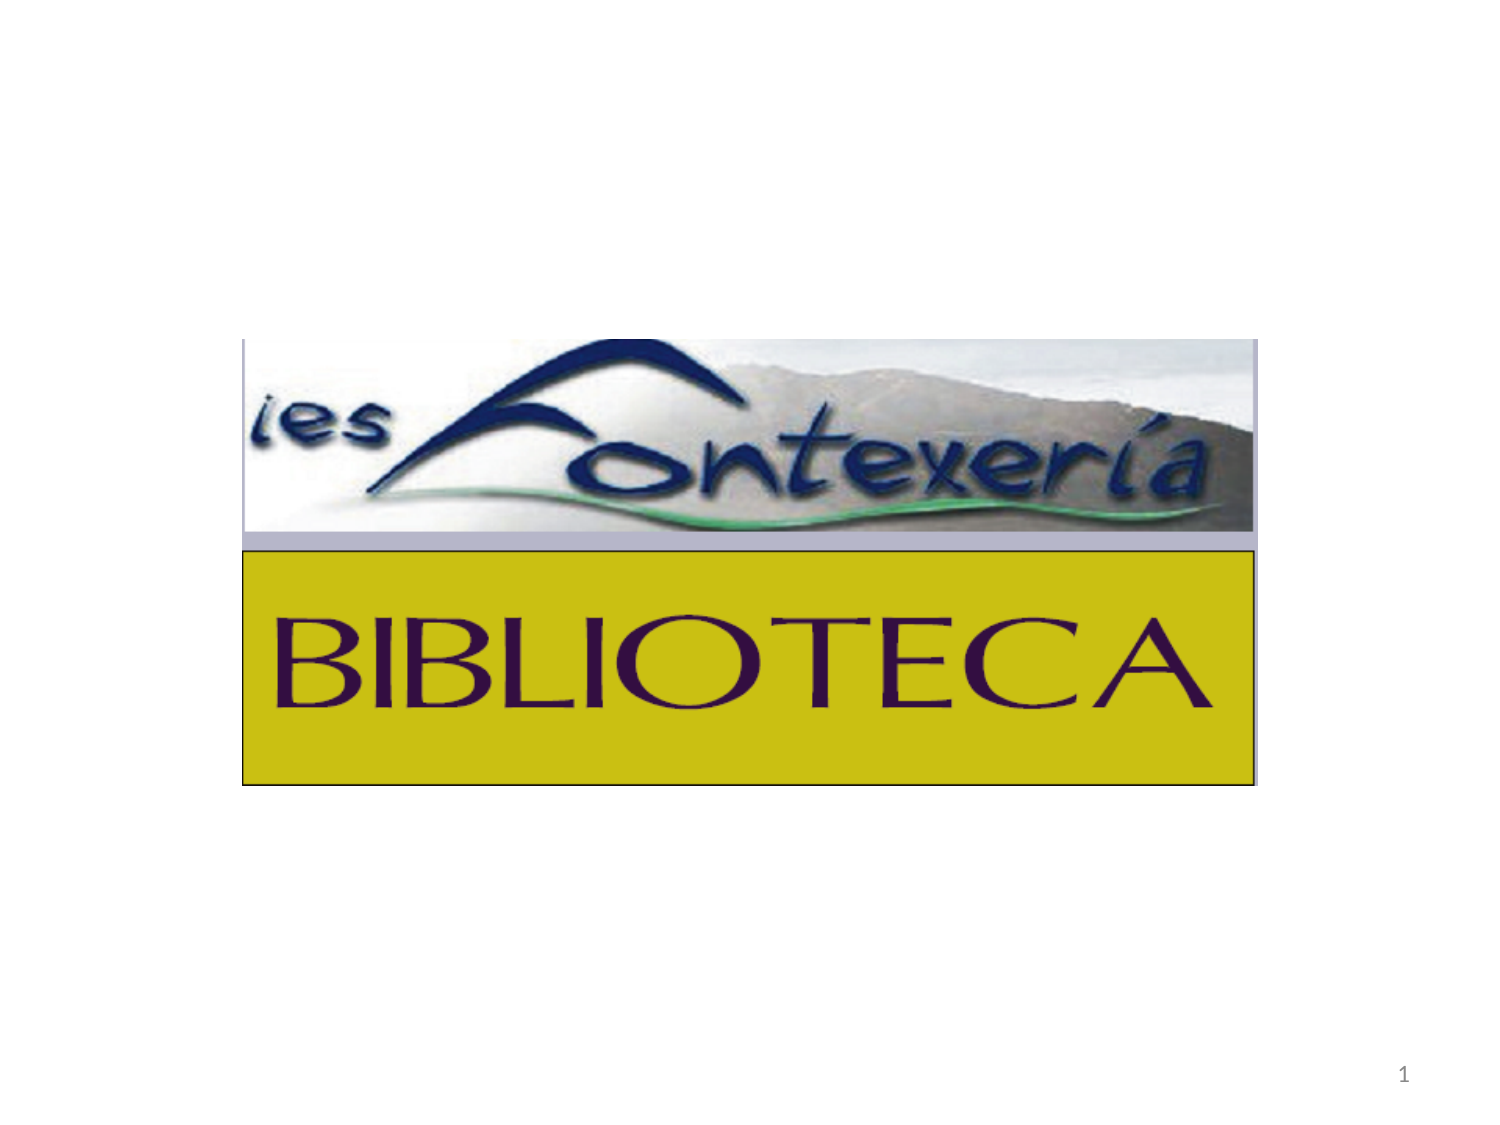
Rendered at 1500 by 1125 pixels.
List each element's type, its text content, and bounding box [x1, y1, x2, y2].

text_box <número> [1074, 1042, 1426, 1103]
picture [242, 339, 1258, 786]
